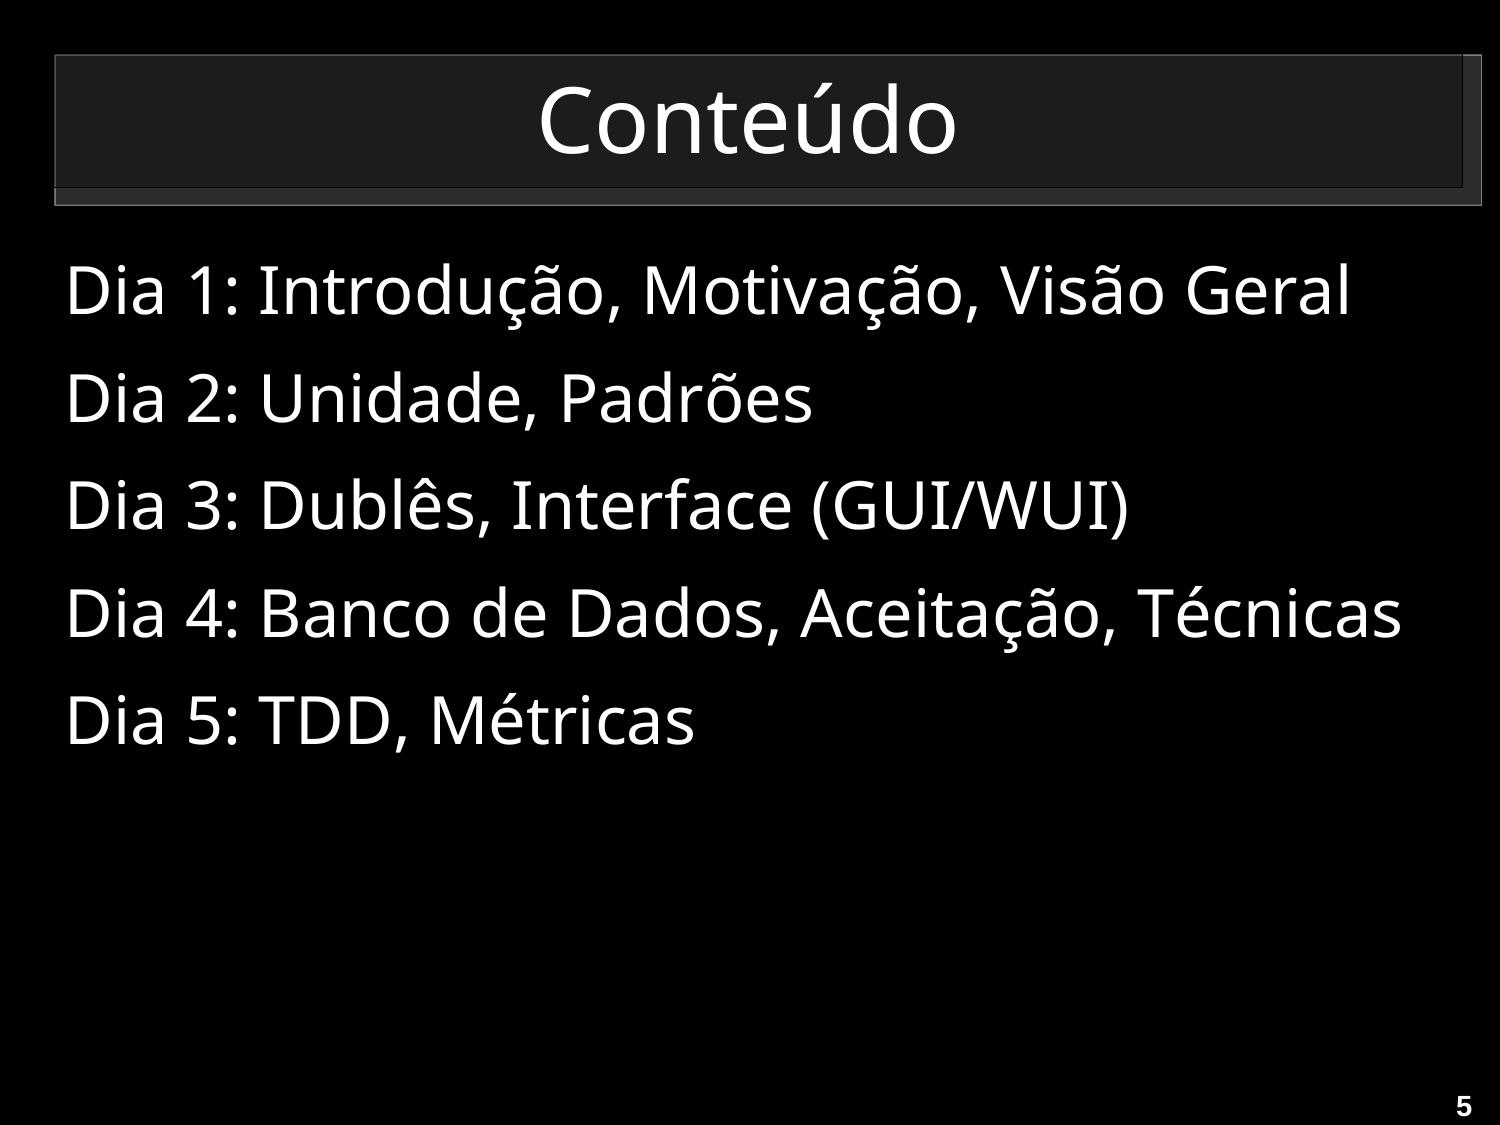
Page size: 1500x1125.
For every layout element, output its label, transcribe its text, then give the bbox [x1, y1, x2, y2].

list Dia 1: Introdução, Motivação, Visão Geral Dia 2: Unidade, Padrões Dia 3: Dublês, Interface (GUI/WUI) Dia 4: Banco de Dados, Aceitação, Técnicas Dia 5: TDD, Métricas [29, 243, 1468, 1072]
title Conteúdo [29, 38, 1468, 197]
